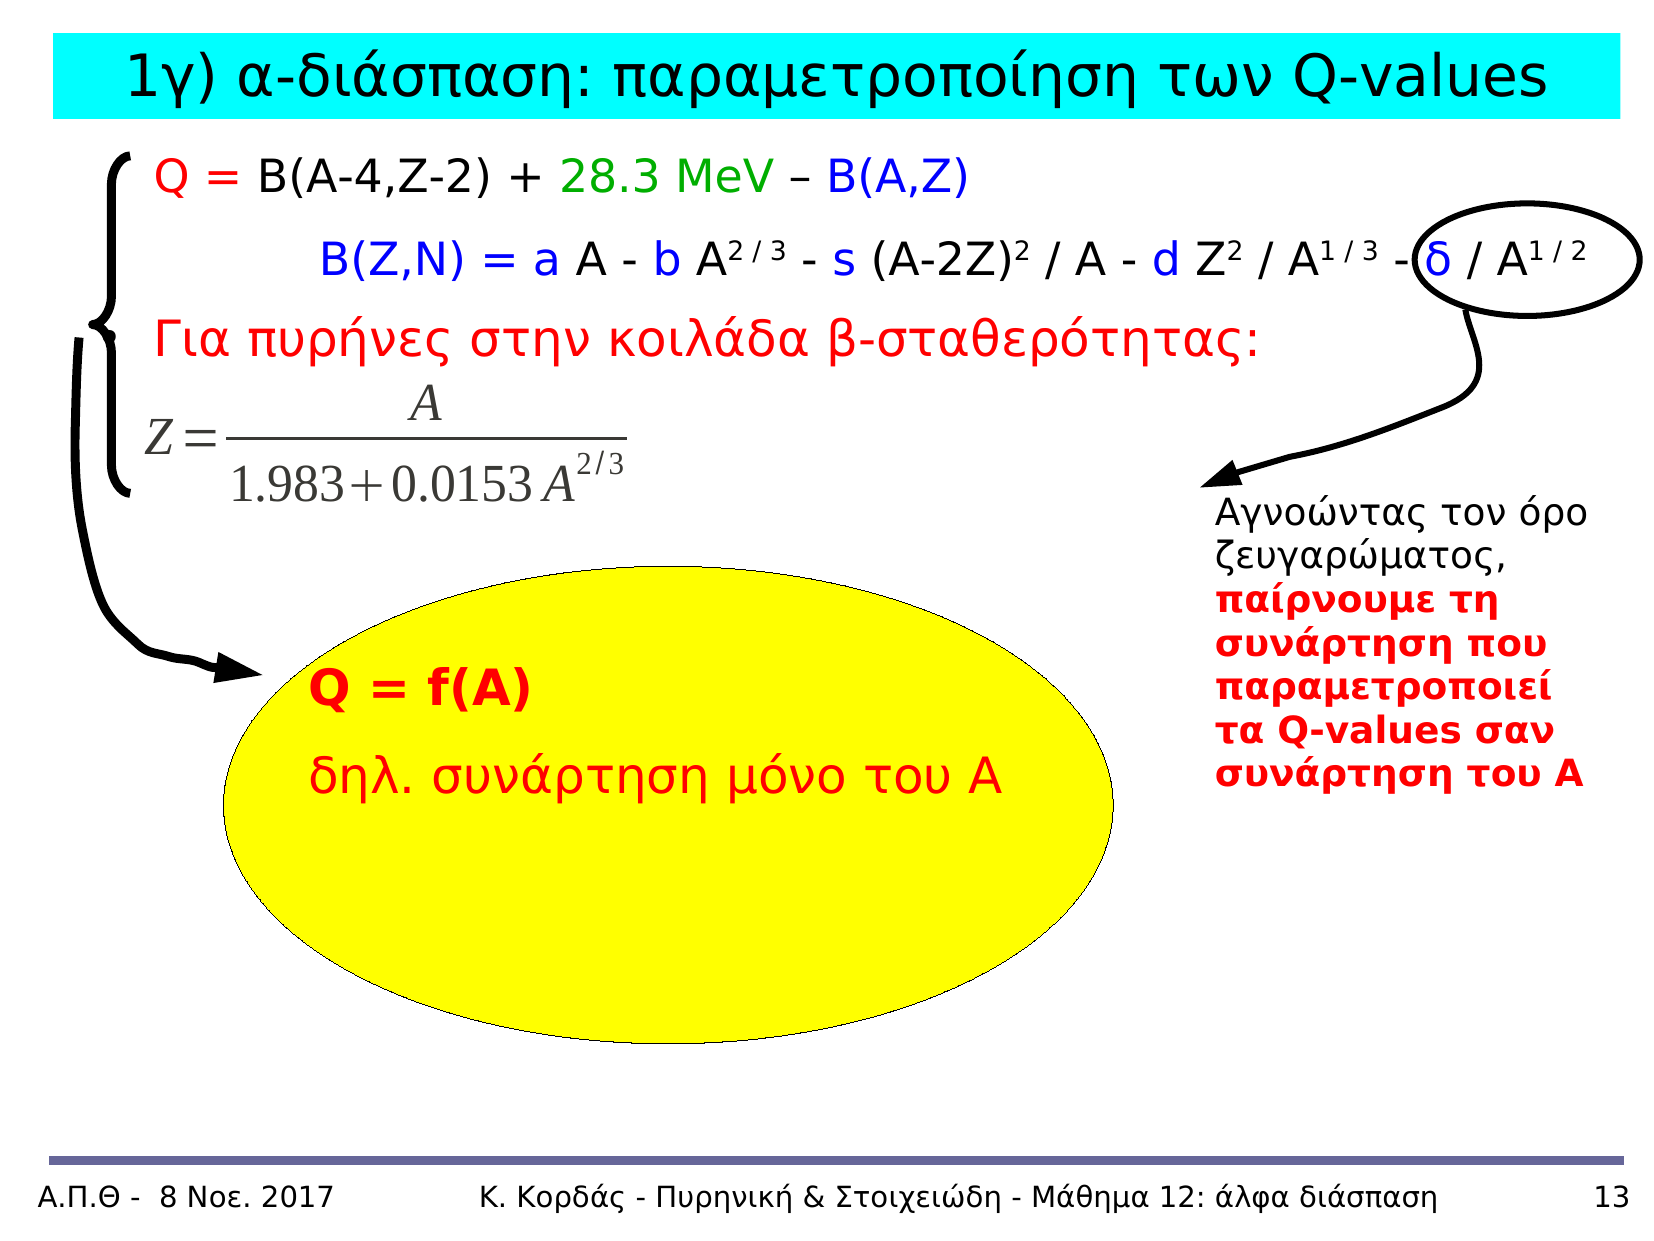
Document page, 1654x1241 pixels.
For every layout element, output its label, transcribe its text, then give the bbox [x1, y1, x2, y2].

list Q = B(A-4,Z-2) + 28.3 MeV – B(A,Z) Β(Ζ,Ν) = a A - b A2 / 3 - s (Α-2Z)2 / A - d Z2 / A1 / 3 - δ / A1 / 2 Για πυρήνες στην κοιλάδα β-σταθερότητας: [1240, 301, 1613, 483]
list Q = B(A-4,Z-2) + 28.3 MeV – B(A,Z) Β(Ζ,Ν) = a A - b A2 / 3 - s (Α-2Z)2 / A - d Z2 / A1 / 3 - δ / A1 / 2 Για πυρήνες στην κοιλάδα β-σταθερότητας: [82, 555, 1613, 1112]
title 1γ) α-διάσπαση: παραμετροποίηση των Q-values [53, 33, 1621, 119]
text_box Αγνοώντας τον όρο ζευγαρώματος, παίρνουμε τη συνάρτηση που παραμετροποιεί τα Q-values σαν συνάρτηση του Α [1200, 483, 1630, 807]
list Q = B(A-4,Z-2) + 28.3 MeV – B(A,Z) Β(Ζ,Ν) = a A - b A2 / 3 - s (Α-2Z)2 / A - d Z2 / A1 / 3 - δ / A1 / 2 Για πυρήνες στην κοιλάδα β-σταθερότητας: [1418, 207, 1613, 312]
chart [128, 370, 641, 515]
text_box Q = f(A) δηλ. συνάρτηση μόνο του Α [237, 571, 1201, 894]
list Q = B(A-4,Z-2) + 28.3 MeV – B(A,Z) Β(Ζ,Ν) = a A - b A2 / 3 - s (Α-2Z)2 / A - d Z2 / A1 / 3 - δ / A1 / 2 Για πυρήνες στην κοιλάδα β-σταθερότητας: [82, 150, 1613, 663]
